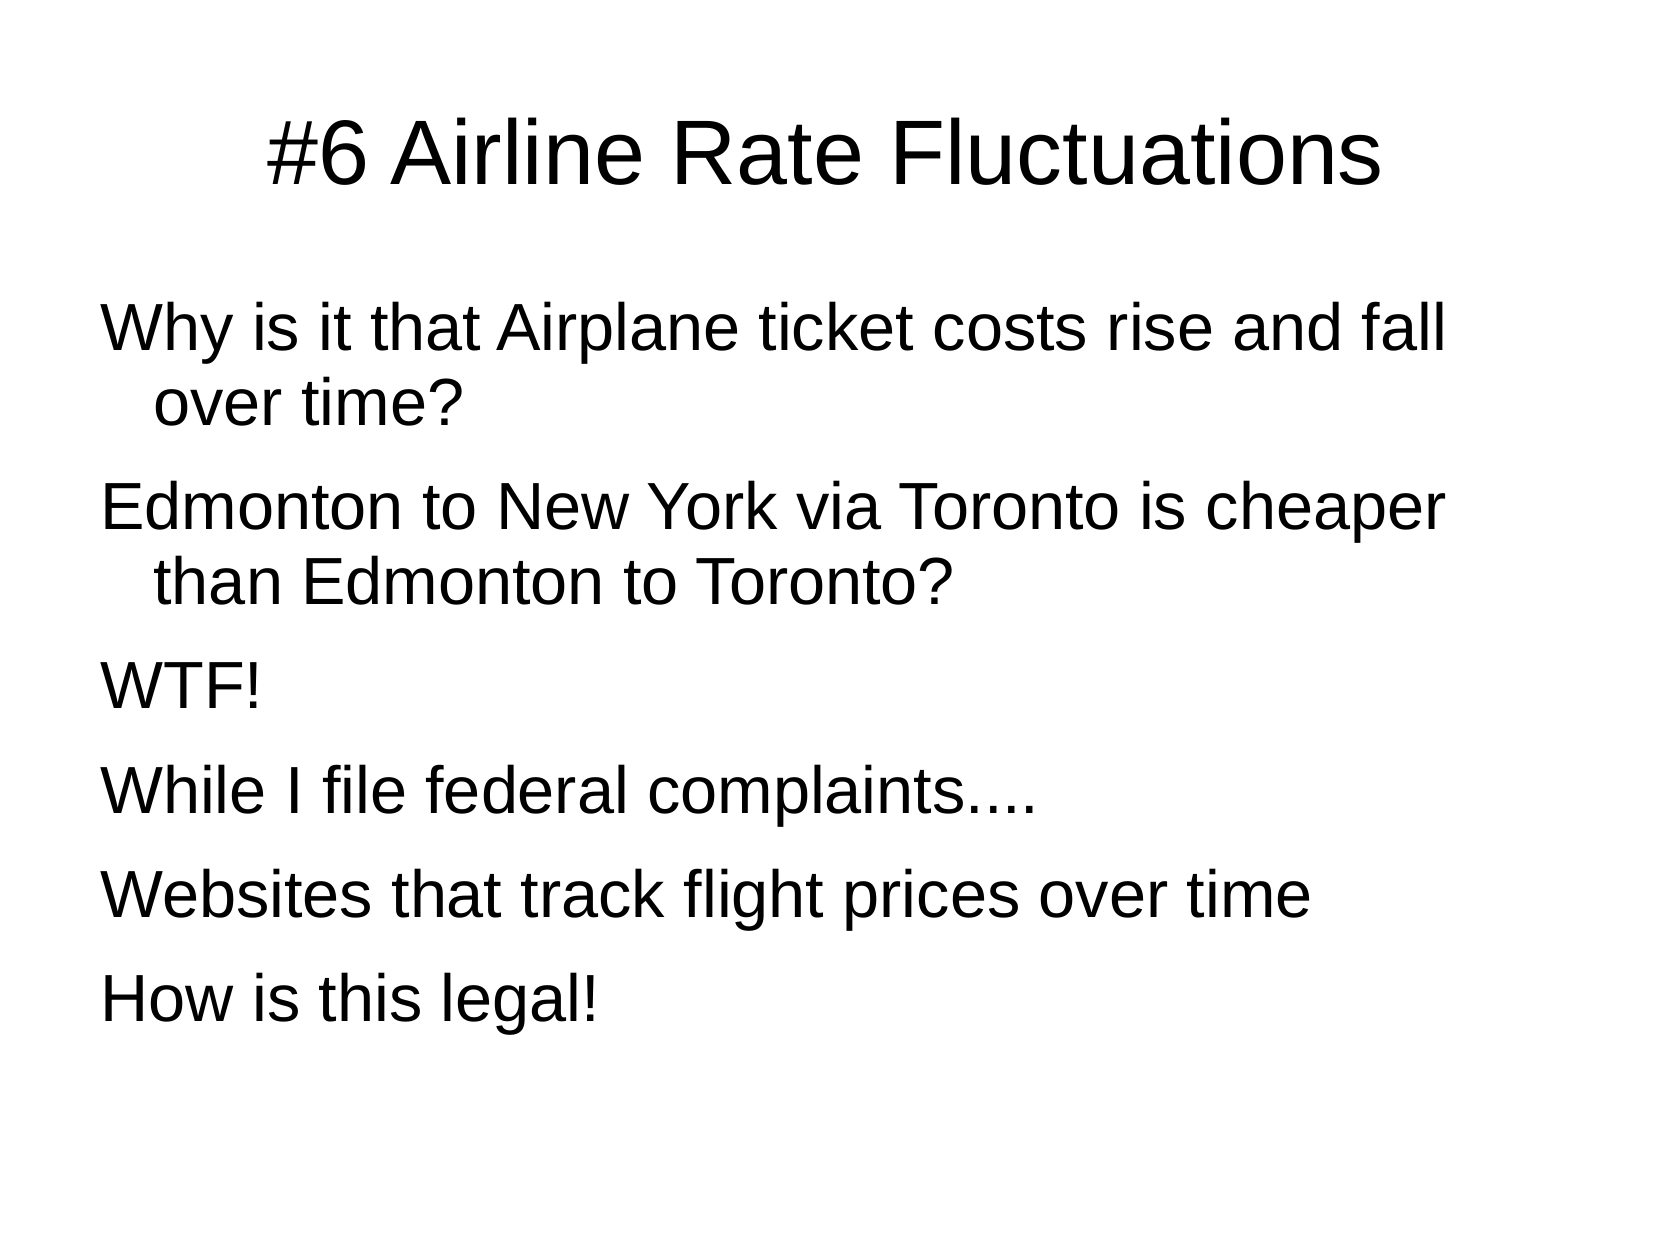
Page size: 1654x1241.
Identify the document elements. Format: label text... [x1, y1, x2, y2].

list Why is it that Airplane ticket costs rise and fall over time? Edmonton to New York via Toronto is cheaper than Edmonton to Toronto? WTF! While I file federal complaints.... Websites that track flight prices over time How is this legal! [82, 290, 1571, 1094]
title #6 Airline Rate Fluctuations [82, 56, 1571, 250]
